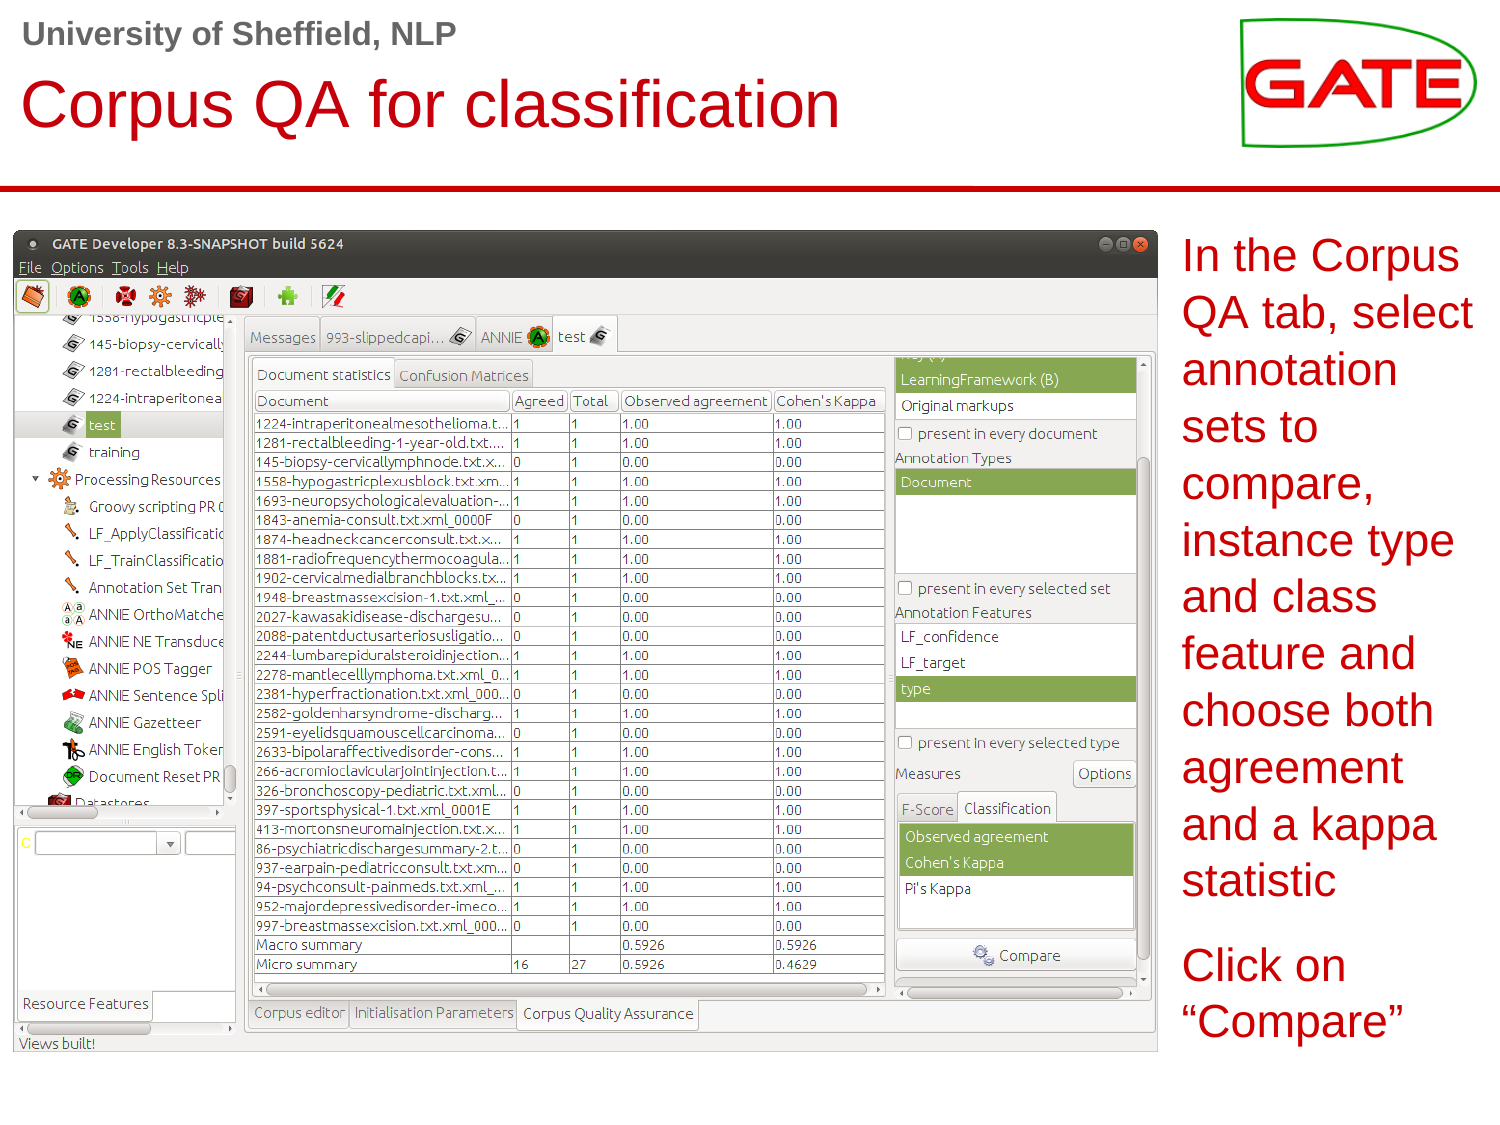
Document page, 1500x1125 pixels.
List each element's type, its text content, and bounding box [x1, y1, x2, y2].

picture [13, 230, 1158, 1052]
list In the Corpus QA tab, select annotation sets to compare, instance type and class feature and choose both agreement and a kappa statistic Click on “Compare” [1074, 224, 1477, 1063]
picture [1240, 18, 1477, 148]
title Corpus QA for classification [20, 45, 1240, 166]
